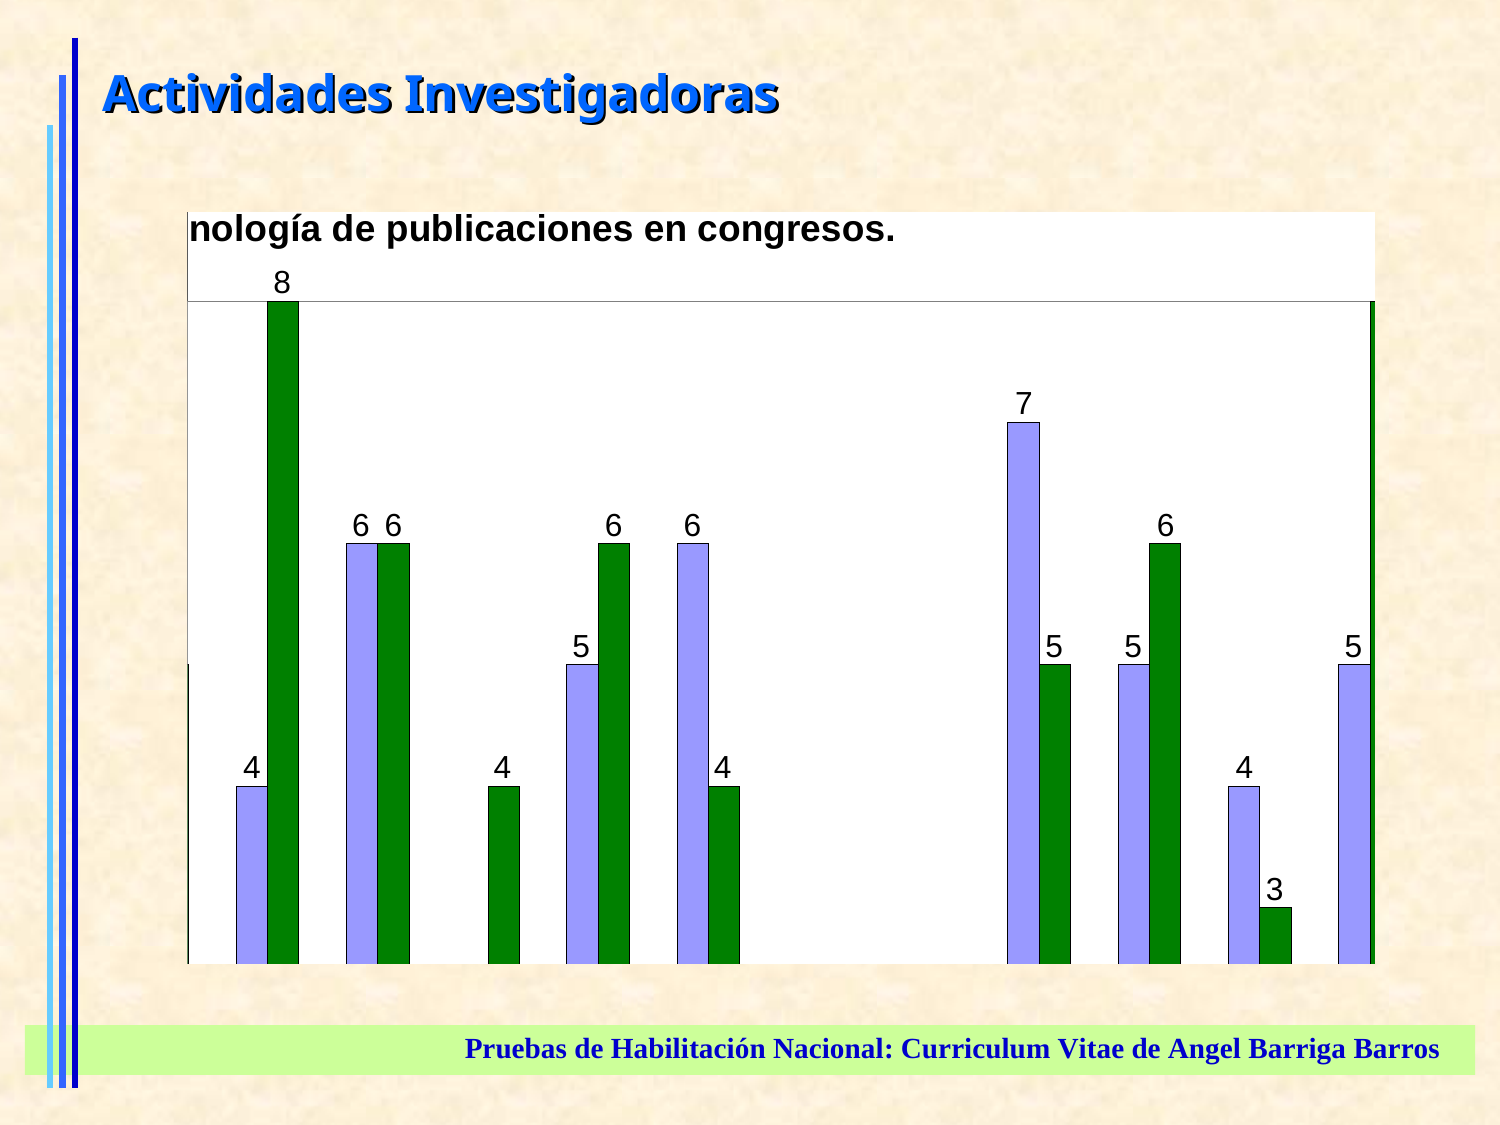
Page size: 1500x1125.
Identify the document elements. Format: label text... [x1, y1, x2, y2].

text_box Actividades Investigadoras [87, 49, 794, 134]
chart [187, 212, 1375, 964]
picture [0, 0, 1500, 1125]
